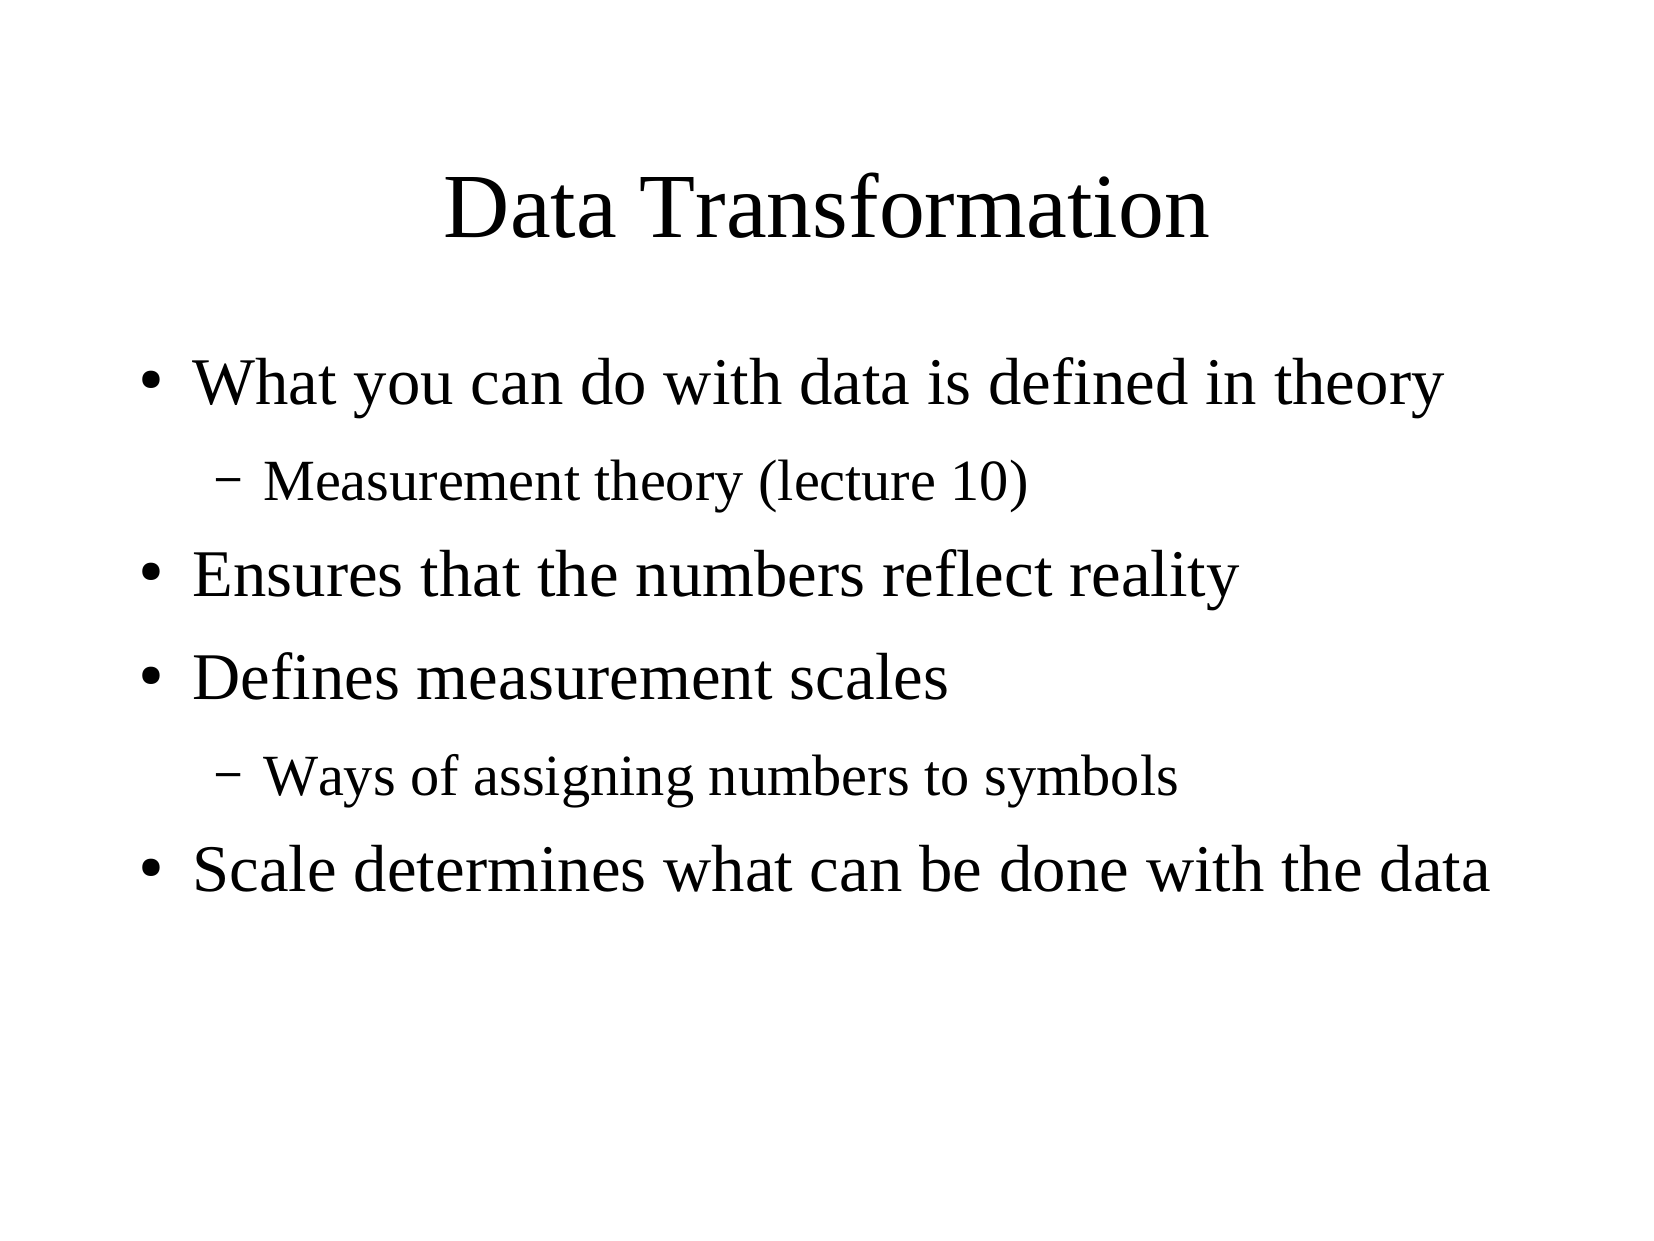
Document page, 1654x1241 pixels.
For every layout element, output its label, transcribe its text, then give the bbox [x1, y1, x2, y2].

title Data Transformation [121, 102, 1534, 311]
list What you can do with data is defined in theory Measurement theory (lecture 10) Ensures that the numbers reflect reality Defines measurement scales Ways of assigning numbers to symbols Scale determines what can be done with the data [121, 344, 1534, 1127]
